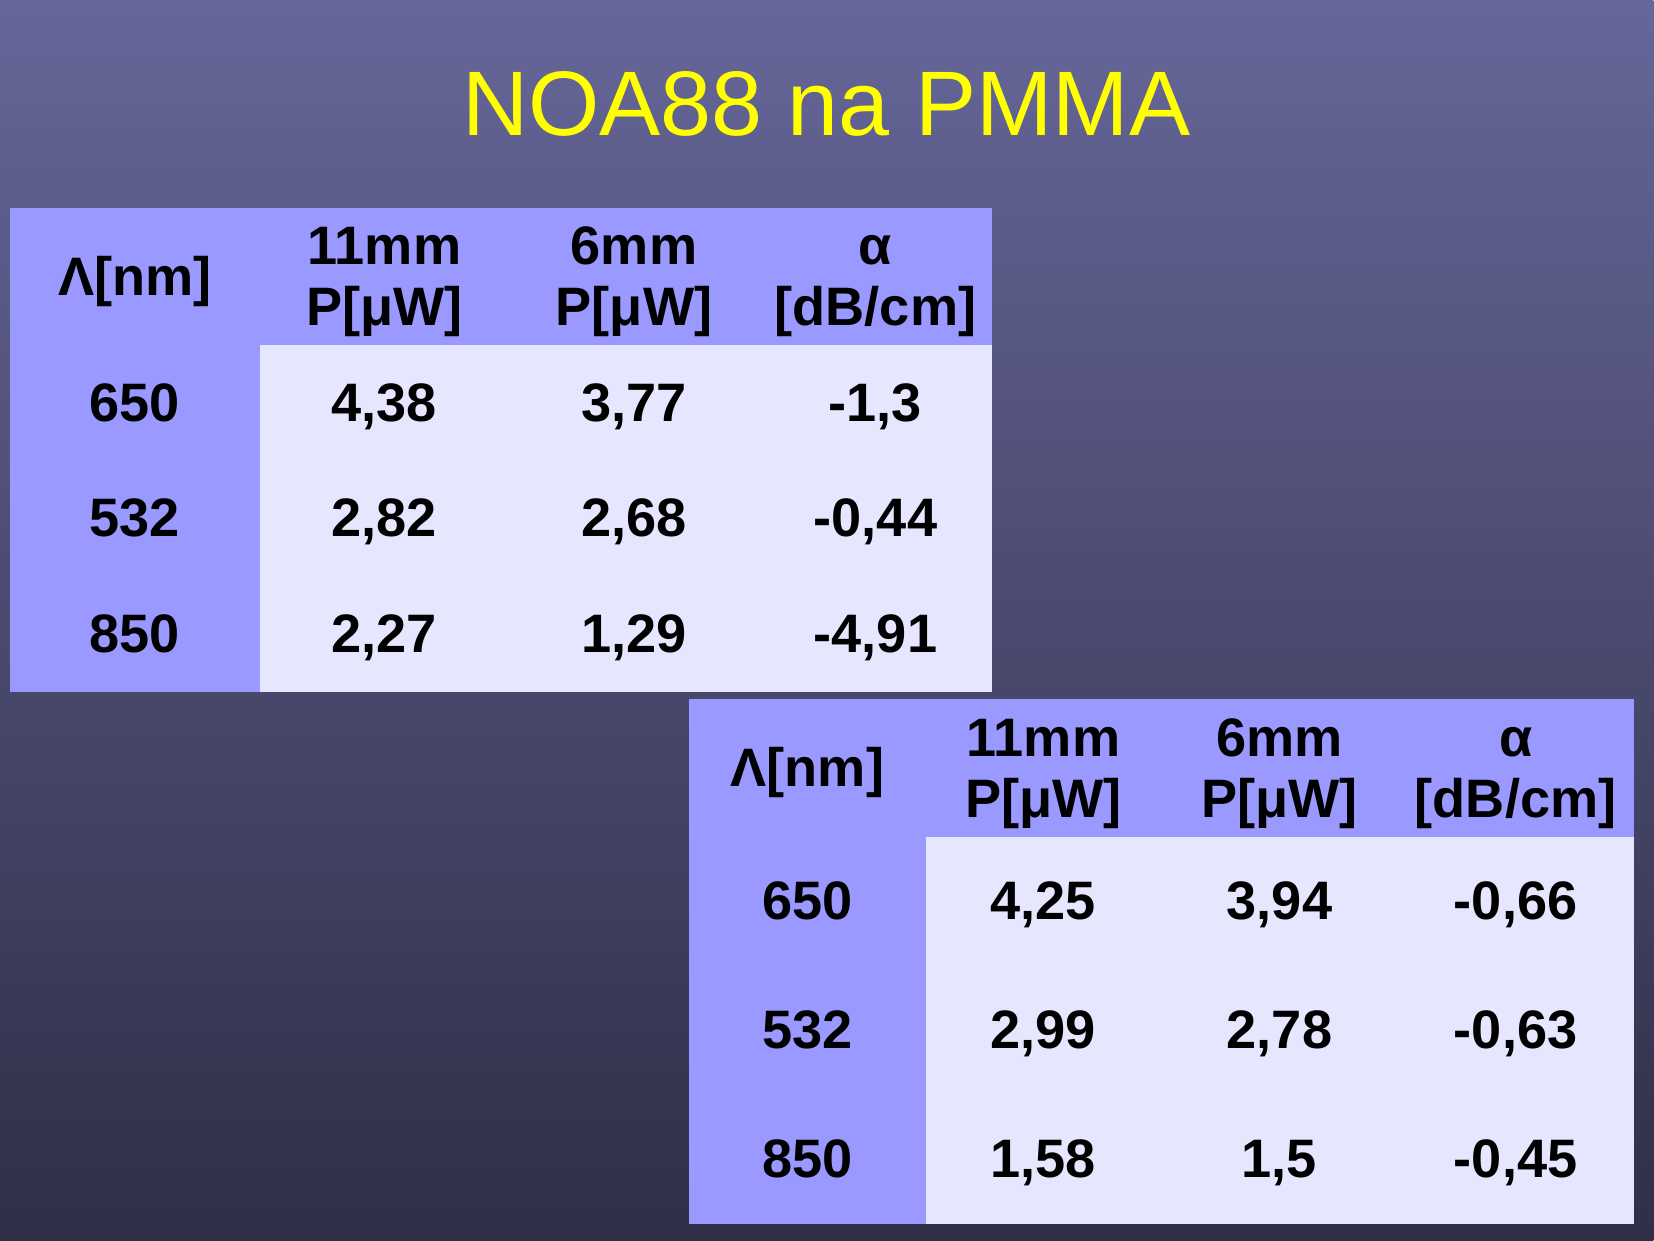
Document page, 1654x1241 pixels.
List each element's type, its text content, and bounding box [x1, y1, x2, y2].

table_cell 1,29 [509, 576, 759, 692]
table_header 6mm P[μW] [1161, 699, 1397, 837]
table_cell 1,58 [926, 1095, 1161, 1224]
table_cell 3,77 [509, 345, 759, 461]
table_header Λ[nm] [10, 208, 260, 345]
table_header 11mm P[μW] [260, 208, 509, 345]
table_cell 3,94 [1161, 837, 1397, 966]
table_cell 650 [10, 345, 260, 461]
table_cell -4,91 [759, 576, 992, 692]
table_cell -0,44 [759, 461, 992, 576]
table_header α [dB/cm] [1397, 699, 1634, 837]
table_cell 4,38 [260, 345, 509, 461]
title NOA88 na PMMA [82, 0, 1571, 208]
table_cell 2,99 [926, 966, 1161, 1095]
table_header 6mm P[μW] [509, 208, 759, 345]
table_cell 2,27 [260, 576, 509, 692]
table_header 11mm P[μW] [926, 699, 1161, 837]
table_cell -1,3 [759, 345, 992, 461]
table_cell 2,82 [260, 461, 509, 576]
table_cell -0,45 [1397, 1095, 1634, 1224]
table_cell 2,78 [1161, 966, 1397, 1095]
table_cell 532 [689, 966, 926, 1095]
table_cell -0,66 [1397, 837, 1634, 966]
table_cell -0,63 [1397, 966, 1634, 1095]
table_cell 532 [10, 461, 260, 576]
table_cell 1,5 [1161, 1095, 1397, 1224]
table_cell 850 [10, 576, 260, 692]
table_cell 850 [689, 1095, 926, 1224]
table_header α [dB/cm] [759, 208, 992, 345]
table_header Λ[nm] [689, 699, 926, 837]
table_cell 4,25 [926, 837, 1161, 966]
table_cell 2,68 [509, 461, 759, 576]
table_cell 650 [689, 837, 926, 966]
